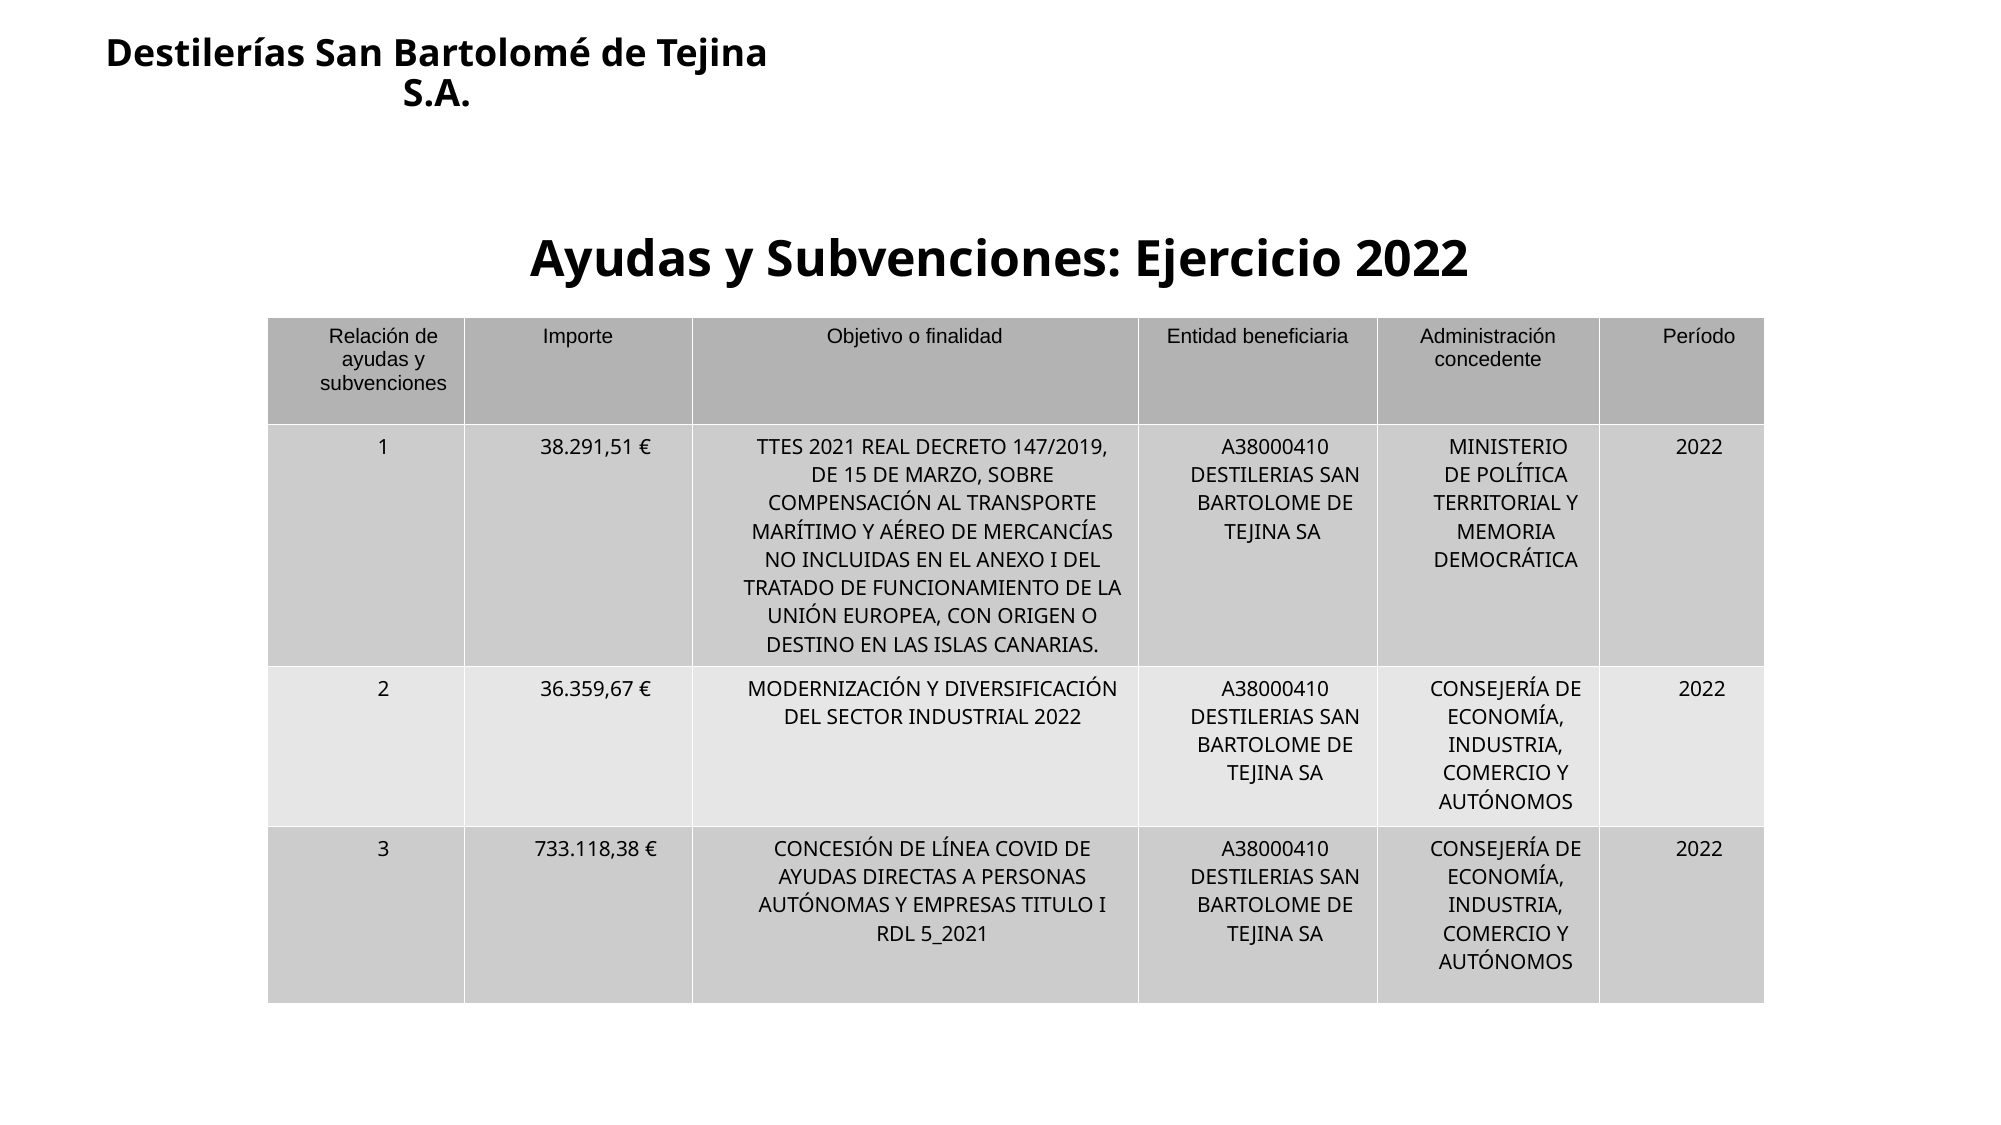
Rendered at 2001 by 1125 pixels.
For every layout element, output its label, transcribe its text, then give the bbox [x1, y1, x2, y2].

table_cell 36.359,67 € [465, 667, 692, 826]
table_cell A38000410 DESTILERIAS SAN BARTOLOME DE TEJINA SA [1139, 827, 1377, 1003]
table_header Entidad beneficiaria [1139, 318, 1377, 424]
title Destilerías San Bartolomé de Tejina S.A. [62, 26, 813, 105]
text_box Ayudas y Subvenciones: Ejercicio 2022 [249, 216, 1750, 295]
table_cell CONSEJERÍA DE ECONOMÍA, INDUSTRIA, COMERCIO Y AUTÓNOMOS [1378, 667, 1599, 826]
table_cell MODERNIZACIÓN Y DIVERSIFICACIÓN DEL SECTOR INDUSTRIAL 2022 [693, 667, 1138, 826]
table_cell 38.291,51 € [465, 425, 692, 666]
table_cell CONSEJERÍA DE ECONOMÍA, INDUSTRIA, COMERCIO Y AUTÓNOMOS [1378, 827, 1599, 1003]
table_cell A38000410 DESTILERIAS SAN BARTOLOME DE TEJINA SA [1139, 425, 1377, 666]
table_cell CONCESIÓN DE LÍNEA COVID DE AYUDAS DIRECTAS A PERSONAS AUTÓNOMAS Y EMPRESAS TITULO I RDL 5_2021 [693, 827, 1138, 1003]
table_header Objetivo o finalidad [693, 318, 1138, 424]
table_cell 2022 [1600, 827, 1764, 1003]
table_cell 3 [268, 827, 464, 1003]
table_cell 2 [268, 667, 464, 826]
table_cell A38000410 DESTILERIAS SAN BARTOLOME DE TEJINA SA [1139, 667, 1377, 826]
table_cell 2022 [1600, 425, 1764, 666]
table_cell 2022 [1600, 667, 1764, 826]
table_cell MINISTERIO DE POLÍTICA TERRITORIAL Y MEMORIA DEMOCRÁTICA [1378, 425, 1599, 666]
table_header Administración concedente [1378, 318, 1599, 424]
table_header Período [1600, 318, 1764, 424]
table_header Relación de ayudas y subvenciones [268, 318, 464, 424]
table_cell 733.118,38 € [465, 827, 692, 1003]
table_header Importe [465, 318, 692, 424]
table_cell TTES 2021 REAL DECRETO 147/2019, DE 15 DE MARZO, SOBRE COMPENSACIÓN AL TRANSPORTE MARÍTIMO Y AÉREO DE MERCANCÍAS NO INCLUIDAS EN EL ANEXO I DEL TRATADO DE FUNCIONAMIENTO DE LA UNIÓN EUROPEA, CON ORIGEN O DESTINO EN LAS ISLAS CANARIAS. [693, 425, 1138, 666]
table_cell 1 [268, 425, 464, 666]
